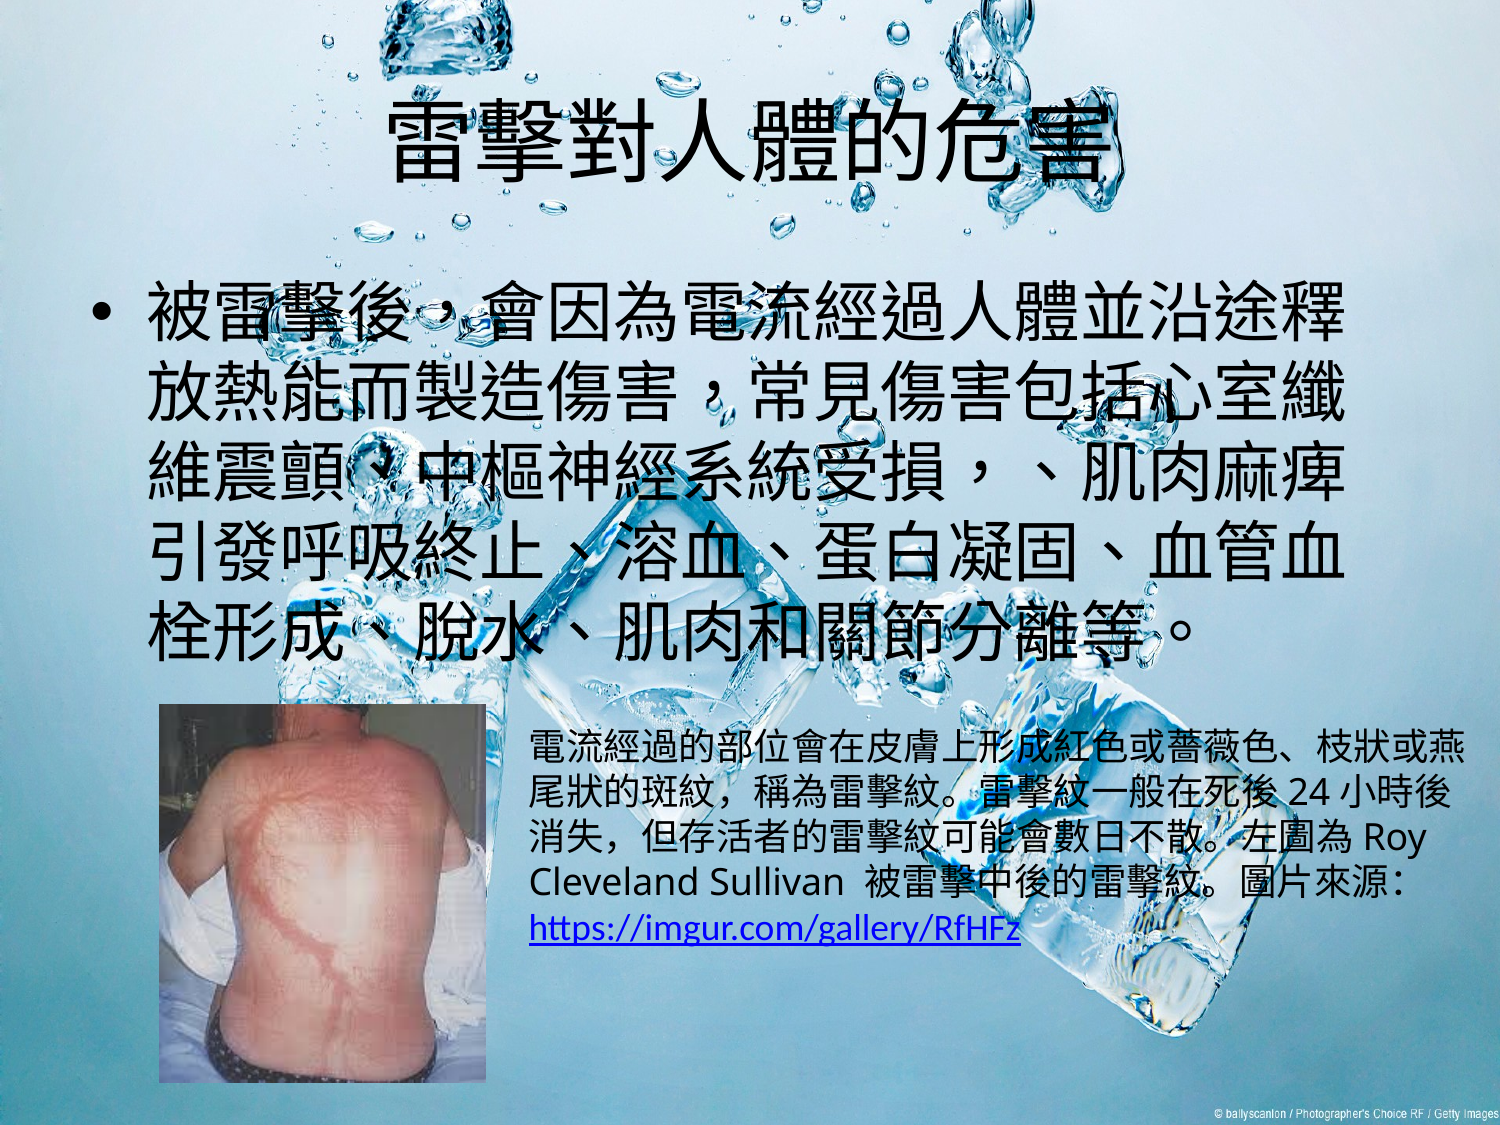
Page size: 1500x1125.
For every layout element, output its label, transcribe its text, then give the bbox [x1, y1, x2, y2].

list 被雷擊後，會因為電流經過人體並沿途釋放熱能而製造傷害，常見傷害包括心室纖維震顫、中樞神經系統受損，、肌肉麻痺引發呼吸終止、溶血、蛋白凝固、血管血栓形成、脫水、肌肉和關節分離等。 [75, 262, 1425, 1005]
title 雷擊對人體的危害 [75, 45, 1425, 233]
text_box 電流經過的部位會在皮膚上形成紅色或薔薇色、枝狀或燕尾狀的斑紋，稱為雷擊紋。雷擊紋一般在死後24小時後消失，但存活者的雷擊紋可能會數日不散。左圖為Roy Cleveland Sullivan 被雷擊中後的雷擊紋。圖片來源：https://imgur.com/gallery/RfHFz [513, 715, 1500, 956]
picture [0, 0, 1500, 1125]
